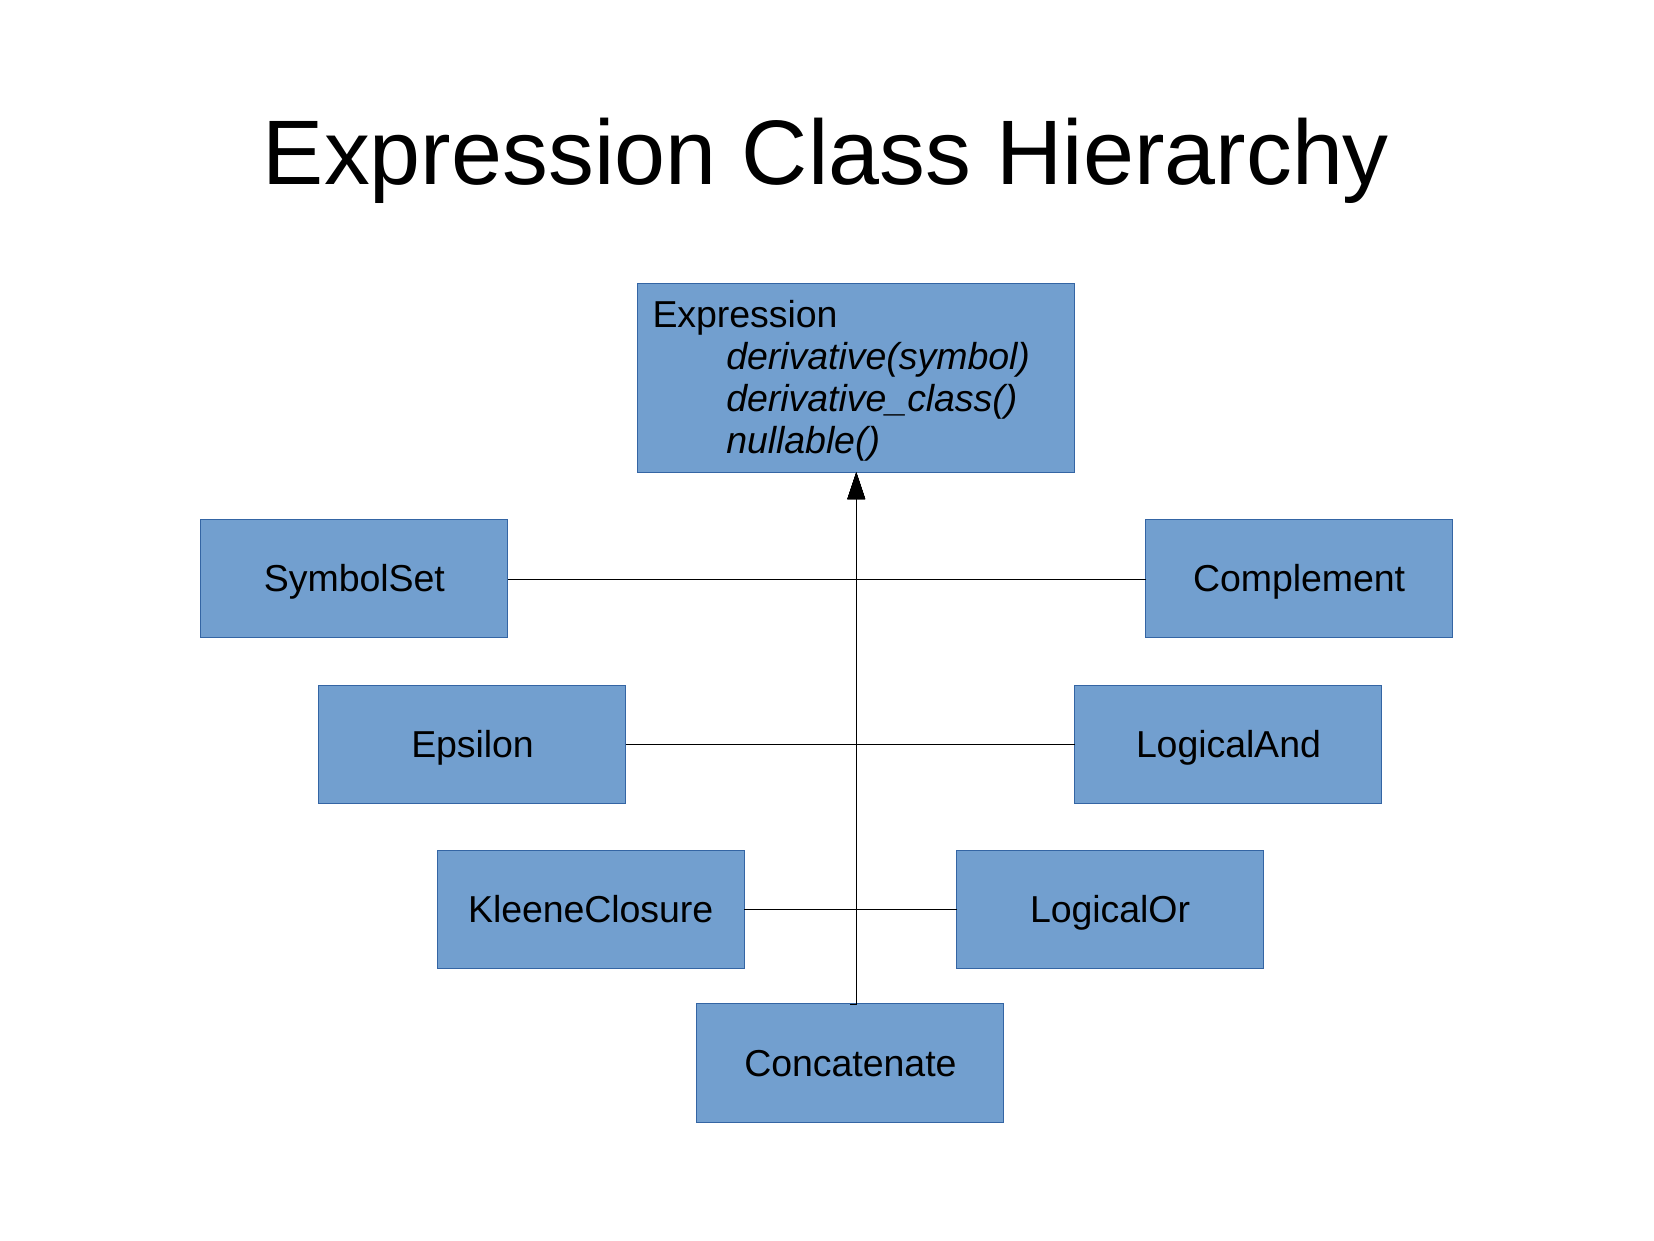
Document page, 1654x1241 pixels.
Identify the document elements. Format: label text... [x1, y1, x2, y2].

text_box KleeneClosure [437, 850, 745, 969]
text_box Expression derivative(symbol) derivative_class() nullable() [637, 283, 1075, 473]
text_box Epsilon [318, 685, 626, 804]
text_box LogicalAnd [1074, 685, 1382, 804]
text_box SymbolSet [200, 519, 508, 638]
text_box Concatenate [696, 1003, 1004, 1123]
text_box Complement [1145, 519, 1453, 638]
text_box LogicalOr [956, 850, 1264, 969]
title Expression Class Hierarchy [82, 49, 1571, 257]
